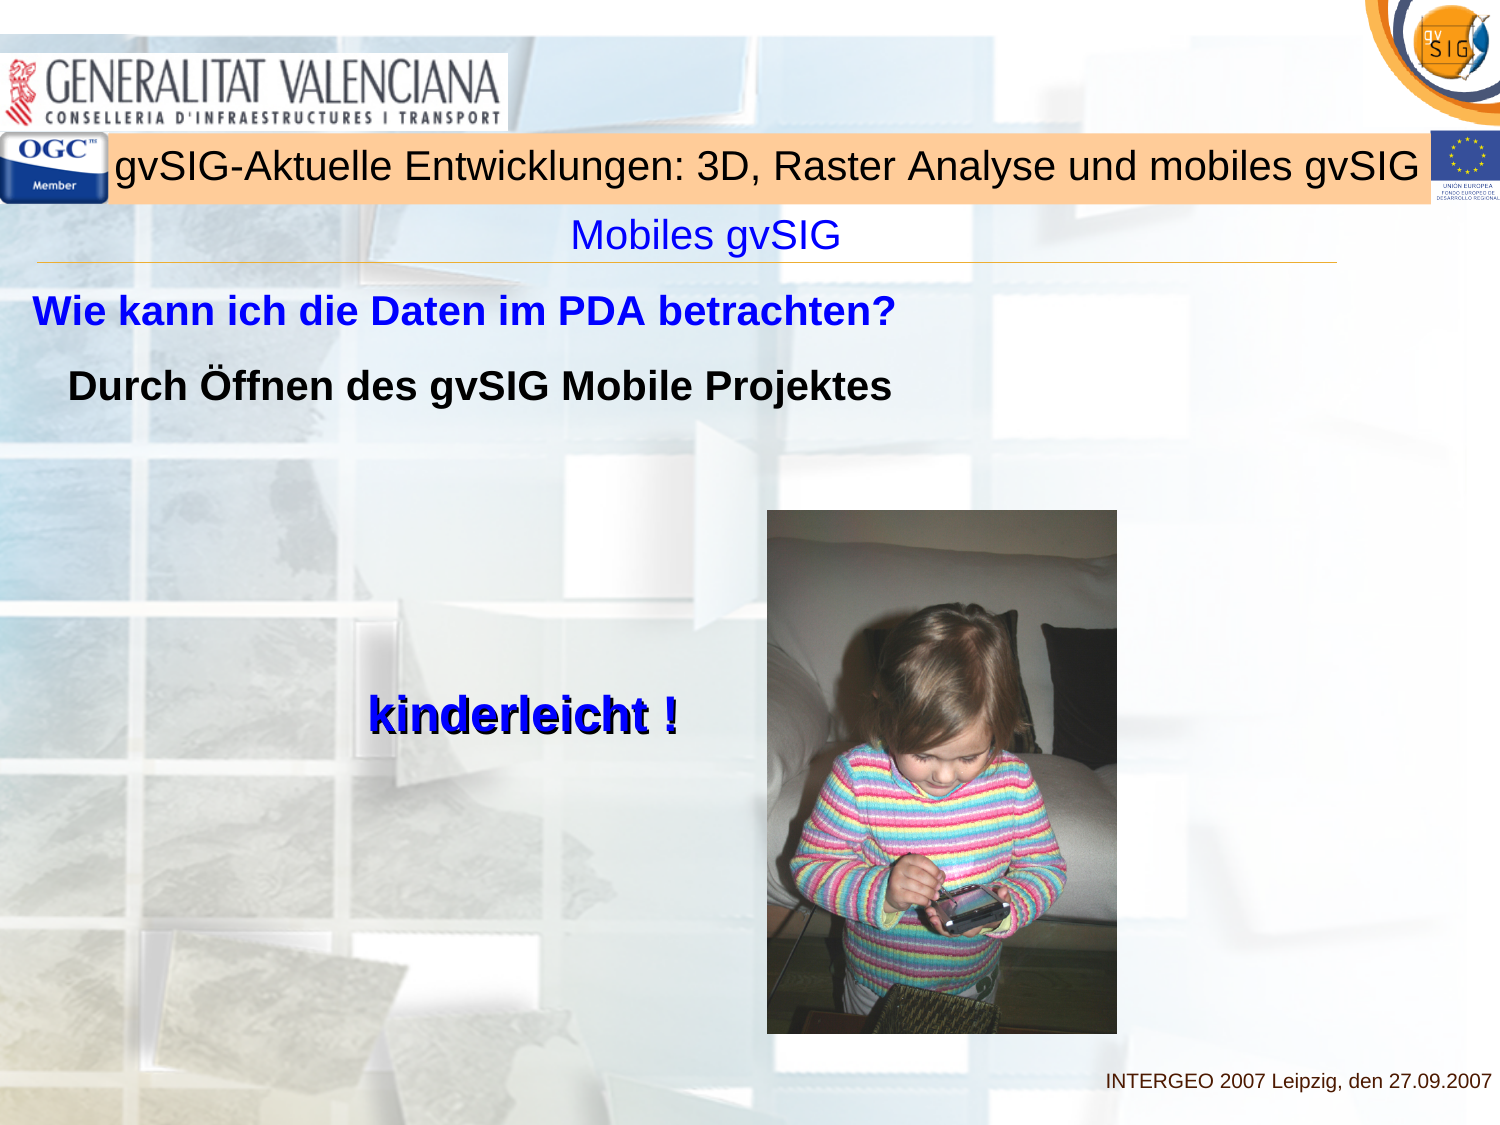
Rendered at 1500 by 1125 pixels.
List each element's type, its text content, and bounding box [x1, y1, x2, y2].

picture [767, 510, 1117, 1034]
text_box [108, 193, 1431, 205]
picture [0, 132, 109, 204]
picture [1363, 0, 1500, 127]
text_box INTERGEO 2007 Leipzig, den 27.09.2007 [1103, 1070, 1495, 1094]
text_box Wie kann ich die Daten im PDA betrachten? [0, 289, 1042, 338]
list kinderleicht ! [340, 689, 680, 749]
picture [0, 53, 508, 131]
picture [1429, 129, 1500, 200]
text_box [108, 133, 1431, 145]
text_box gvSIG-Aktuelle Entwicklungen: 3D, Raster Analyse und mobiles gvSIG [102, 145, 1434, 193]
text_box Durch Öffnen des gvSIG Mobile Projektes [21, 364, 1052, 413]
text_box Mobiles gvSIG [570, 214, 872, 262]
